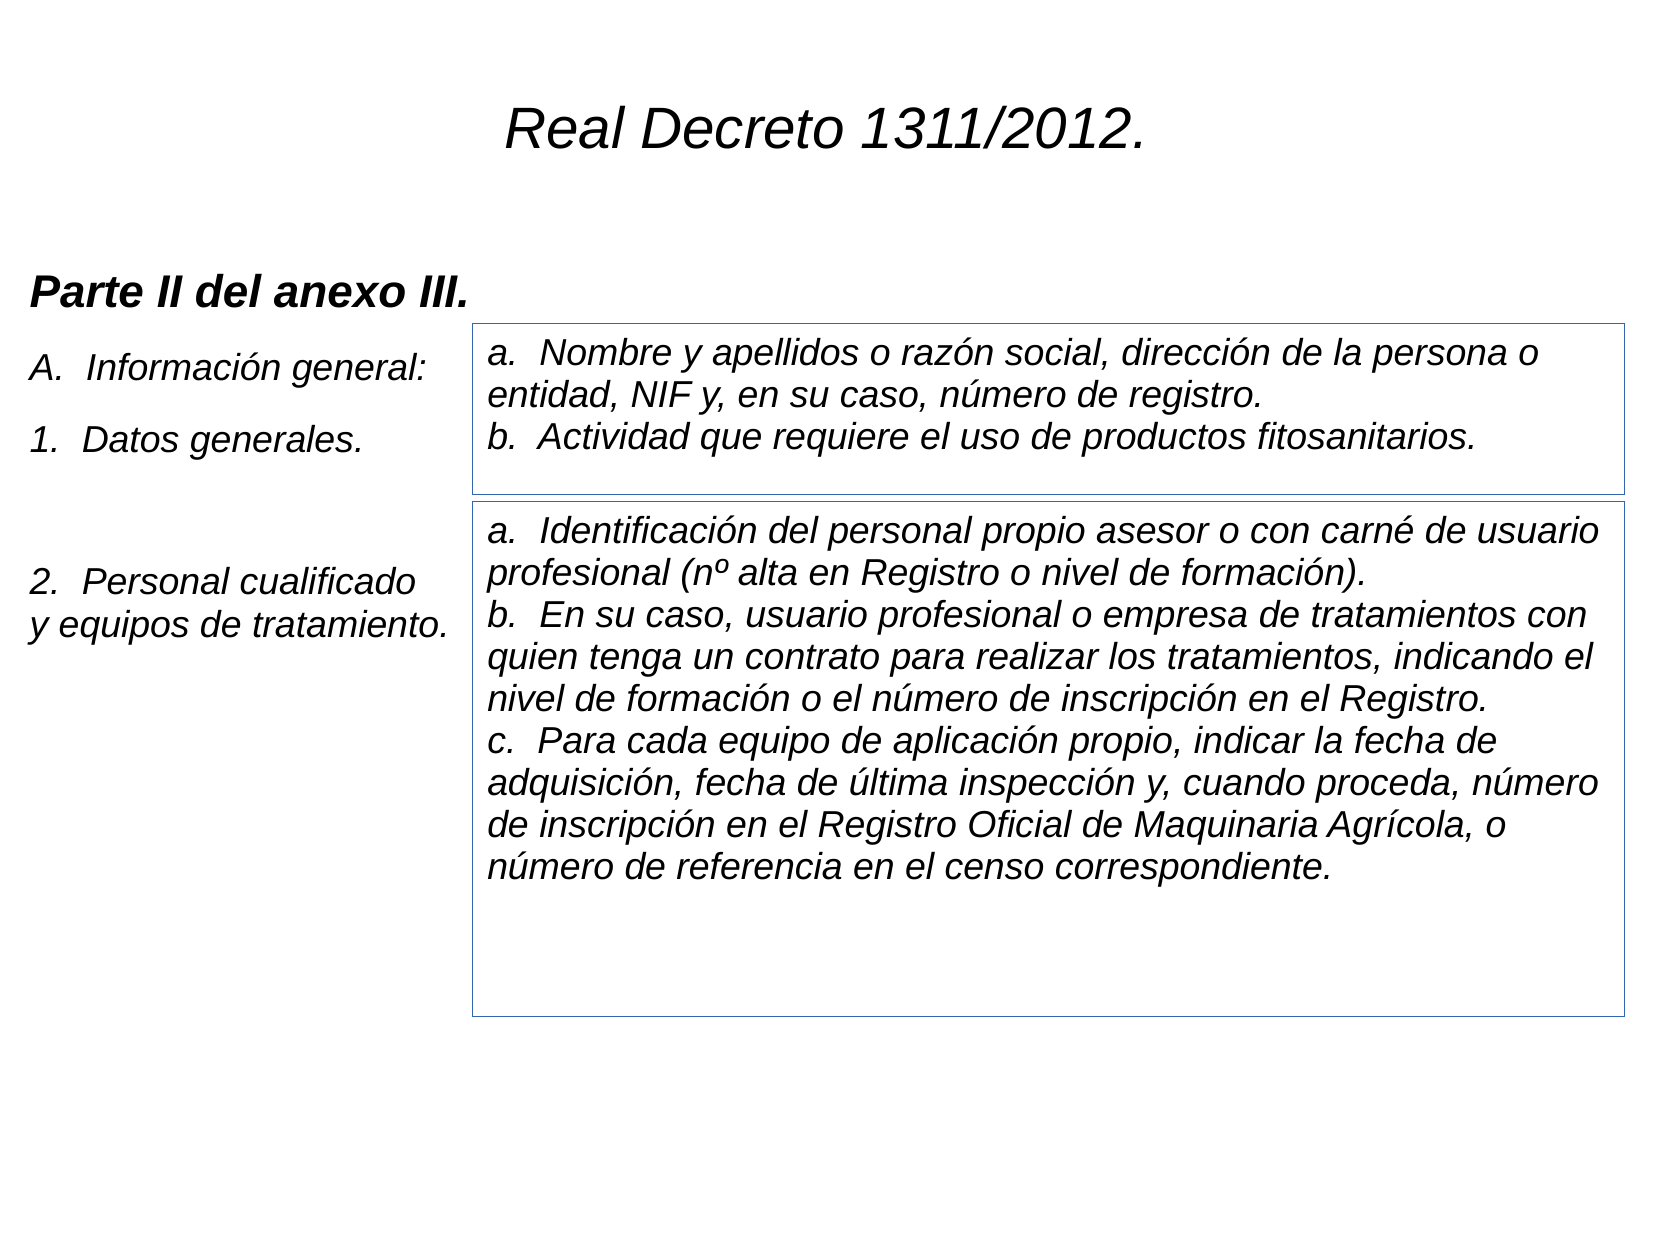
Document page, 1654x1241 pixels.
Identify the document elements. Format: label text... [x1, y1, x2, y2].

title Real Decreto 1311/2012. [82, 49, 1571, 207]
text_box a. Nombre y apellidos o razón social, dirección de la persona o entidad, NIF y, en su caso, número de registro. b. Actividad que requiere el uso de productos fitosanitarios. [472, 323, 1625, 495]
list Parte II del anexo III. A. Información general: 1. Datos generales. 2. Personal cualificado y equipos de tratamiento. [29, 265, 1625, 1241]
text_box a. Identificación del personal propio asesor o con carné de usuario profesional (nº alta en Registro o nivel de formación). b. En su caso, usuario profesional o empresa de tratamientos con quien tenga un contrato para realizar los tratamientos, indicando el nivel de formación o el número de inscripción en el Registro. c. Para cada equipo de aplicación propio, indicar la fecha de adquisición, fecha de última inspección y, cuando proceda, número de inscripción en el Registro Oficial de Maquinaria Agrícola, o número de referencia en el censo correspondiente. [472, 501, 1625, 1017]
